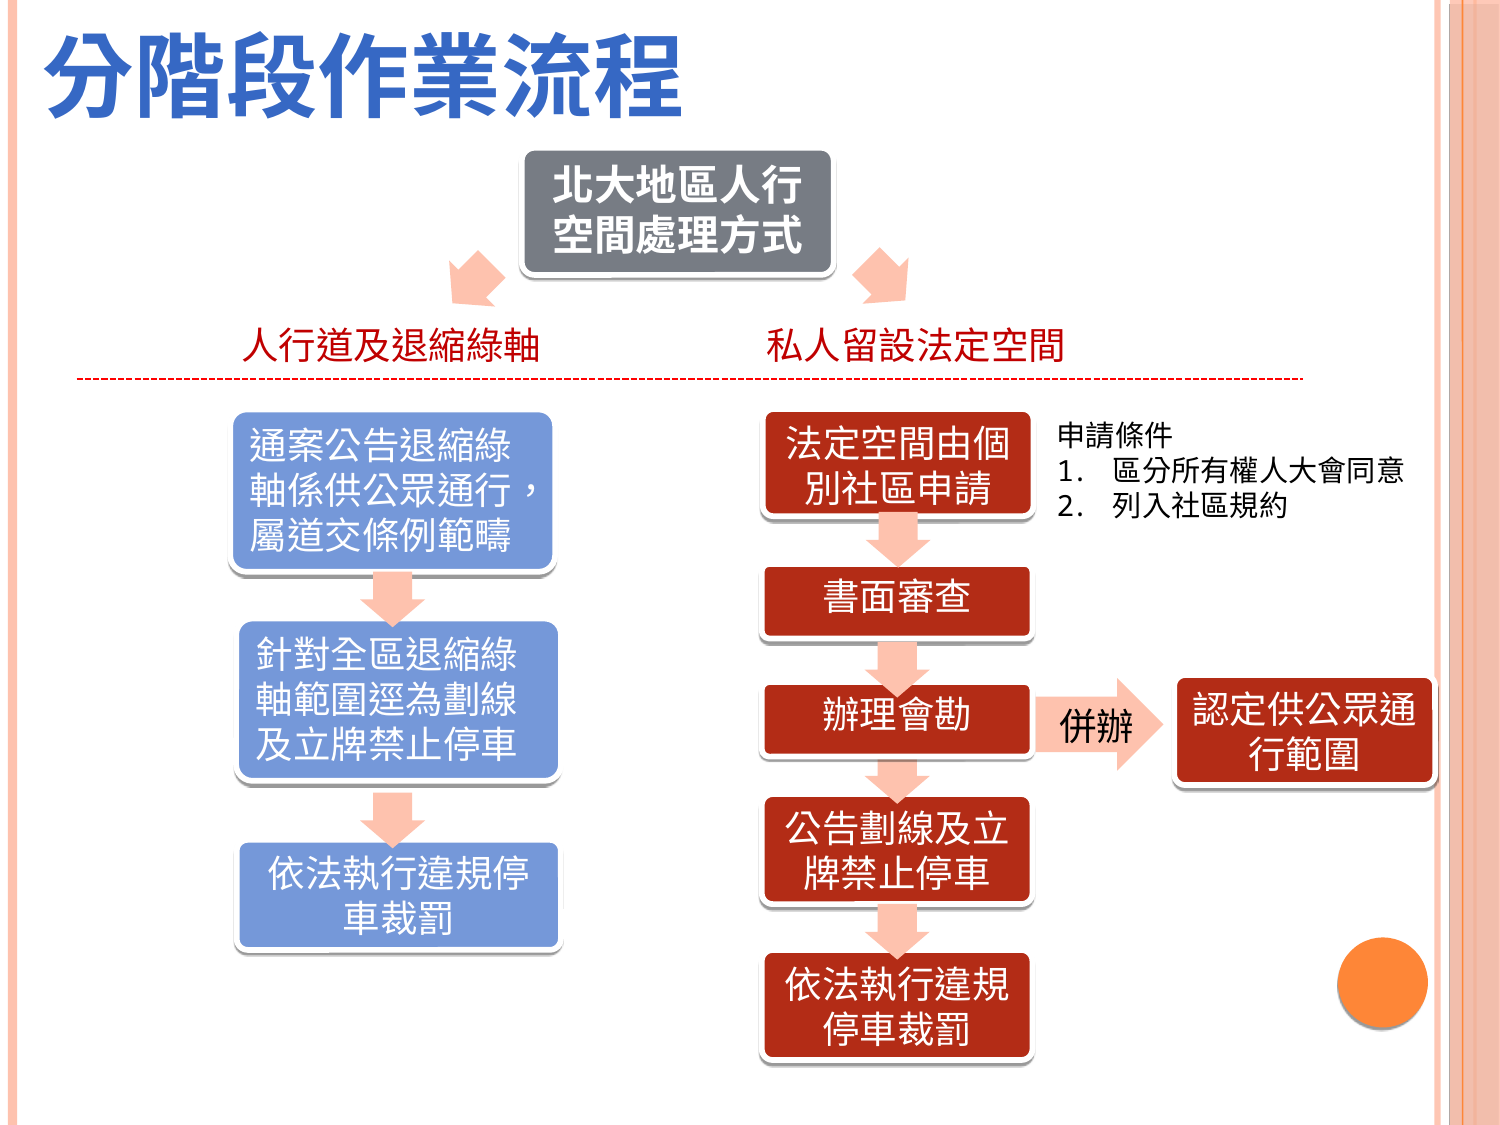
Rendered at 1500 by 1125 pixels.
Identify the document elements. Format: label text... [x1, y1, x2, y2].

text_box 認定供公眾通行範圍 [1174, 675, 1436, 786]
text_box 依法執行違規停車裁罰 [761, 949, 1033, 1061]
text_box [360, 571, 426, 628]
text_box 針對全區退縮綠軸範圍逕為劃線及立牌禁止停車 [236, 618, 562, 781]
text_box 併辦 [1044, 695, 1196, 756]
text_box [864, 757, 930, 804]
text_box [864, 903, 930, 960]
text_box [852, 247, 909, 304]
text_box 申請條件 區分所有權人大會同意 列入社區規約 [1041, 410, 1424, 530]
text_box 法定空間由個別社區申請 [762, 409, 1034, 517]
text_box [1035, 696, 1044, 753]
text_box [864, 641, 930, 698]
text_box 北大地區人行空間處理方式 [521, 147, 834, 275]
text_box 分階段作業流程 [28, 11, 700, 137]
text_box [360, 792, 426, 849]
text_box [865, 511, 931, 568]
text_box [1117, 756, 1132, 771]
text_box 辦理會勘 [761, 682, 1033, 757]
text_box 人行道及退縮綠軸 私人留設法定空間 [226, 305, 1329, 375]
text_box [449, 250, 506, 305]
text_box 通案公告退縮綠軸係供公眾通行，屬道交條例範疇 [230, 409, 556, 572]
text_box 公告劃線及立牌禁止停車 [761, 794, 1033, 905]
text_box 書面審查 [761, 563, 1033, 639]
text_box [1117, 678, 1135, 695]
text_box 依法執行違規停車裁罰 [236, 839, 561, 950]
